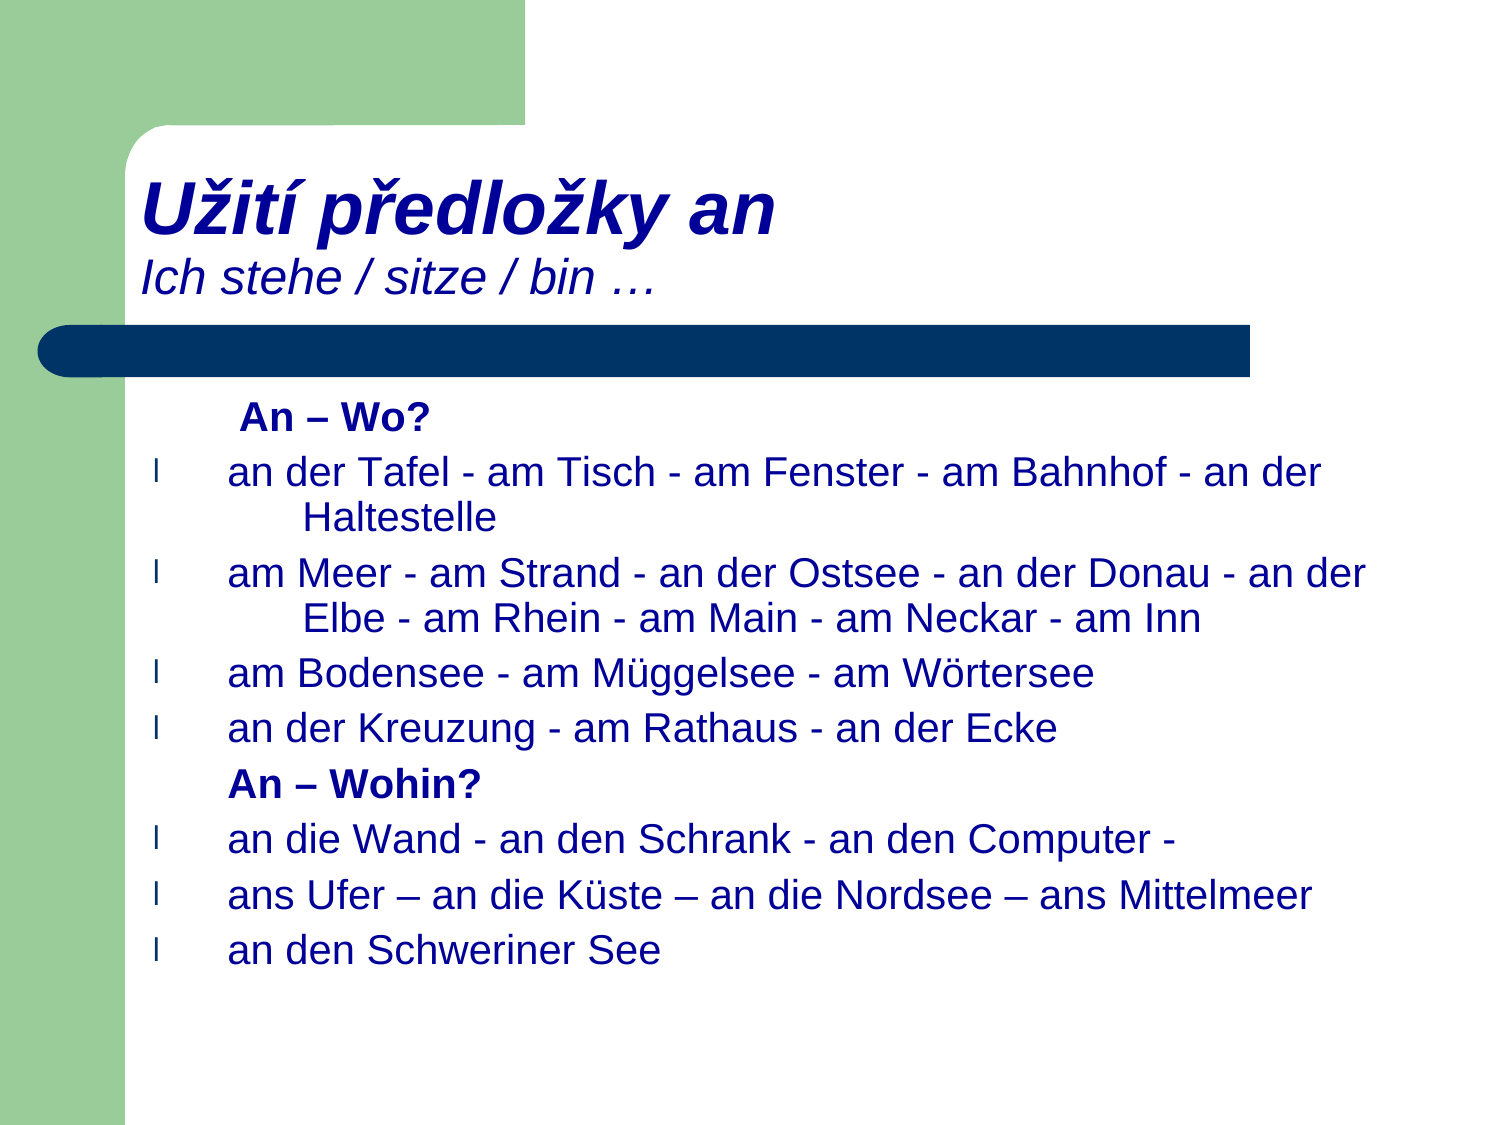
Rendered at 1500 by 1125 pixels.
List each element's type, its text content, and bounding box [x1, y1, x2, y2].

list An – Wo? an der Tafel - am Tisch - am Fenster - am Bahnhof - an der Haltestelle am Meer - am Strand - an der Ostsee - an der Donau - an der Elbe - am Rhein - am Main - am Neckar - am Inn am Bodensee - am Müggelsee - am Wörtersee an der Kreuzung - am Rathaus - an der Ecke An – Wohin? an die Wand - an den Schrank - an den Computer - ans Ufer – an die Küste – an die Nordsee – ans Mittelmeer an den Schweriner See [137, 387, 1400, 999]
title Užití předložky an Ich stehe / sitze / bin … [125, 125, 1426, 313]
